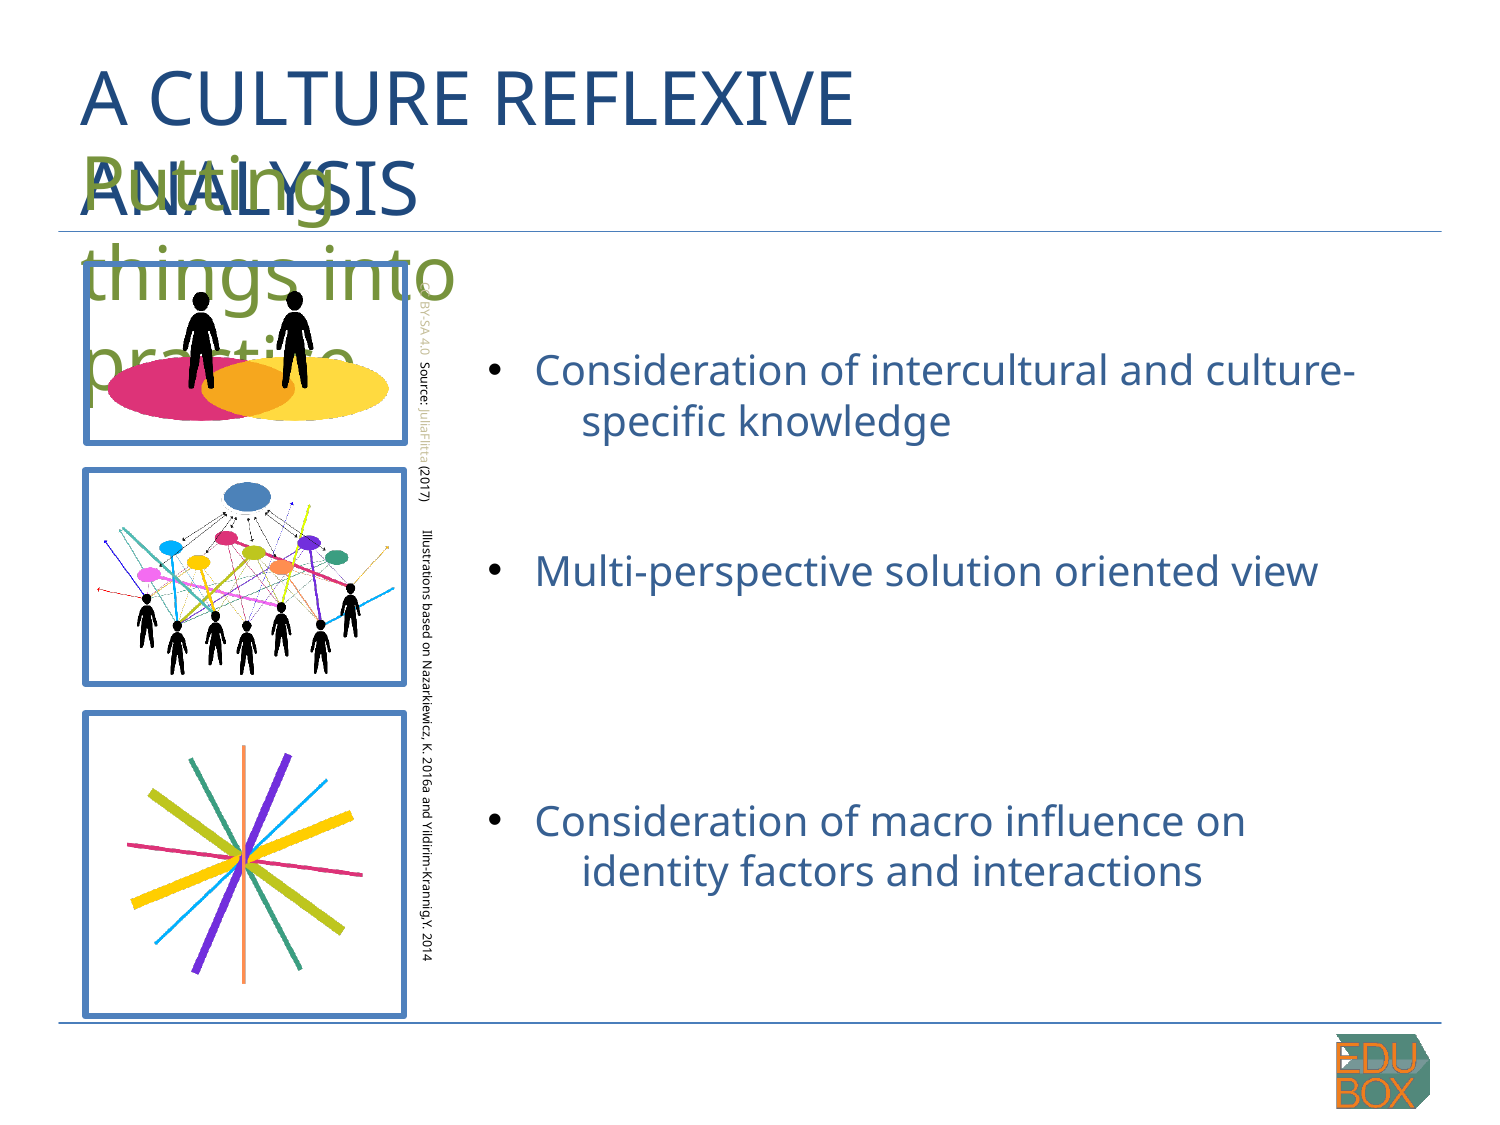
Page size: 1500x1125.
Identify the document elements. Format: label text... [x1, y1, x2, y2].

picture [89, 267, 402, 440]
list Putting things into practice [64, 127, 1040, 247]
text_box CC BY-SA 4.0 Source: JuliaFlitta (2017) [408, 267, 441, 533]
picture [88, 473, 401, 681]
text_box Consideration of intercultural and culture-specific knowledge Multi-perspective solution oriented view Consideration of macro influence on identity factors and interactions [472, 286, 1412, 908]
picture [1328, 1028, 1437, 1114]
title A CULTURE REFLEXIVE ANALYSIS [64, 42, 1412, 153]
text_box Illustrations based on Nazarkiewicz, K. 2016a and Yildirim-Krannig,Y. 2014 [407, 515, 443, 1125]
picture [88, 716, 401, 1014]
